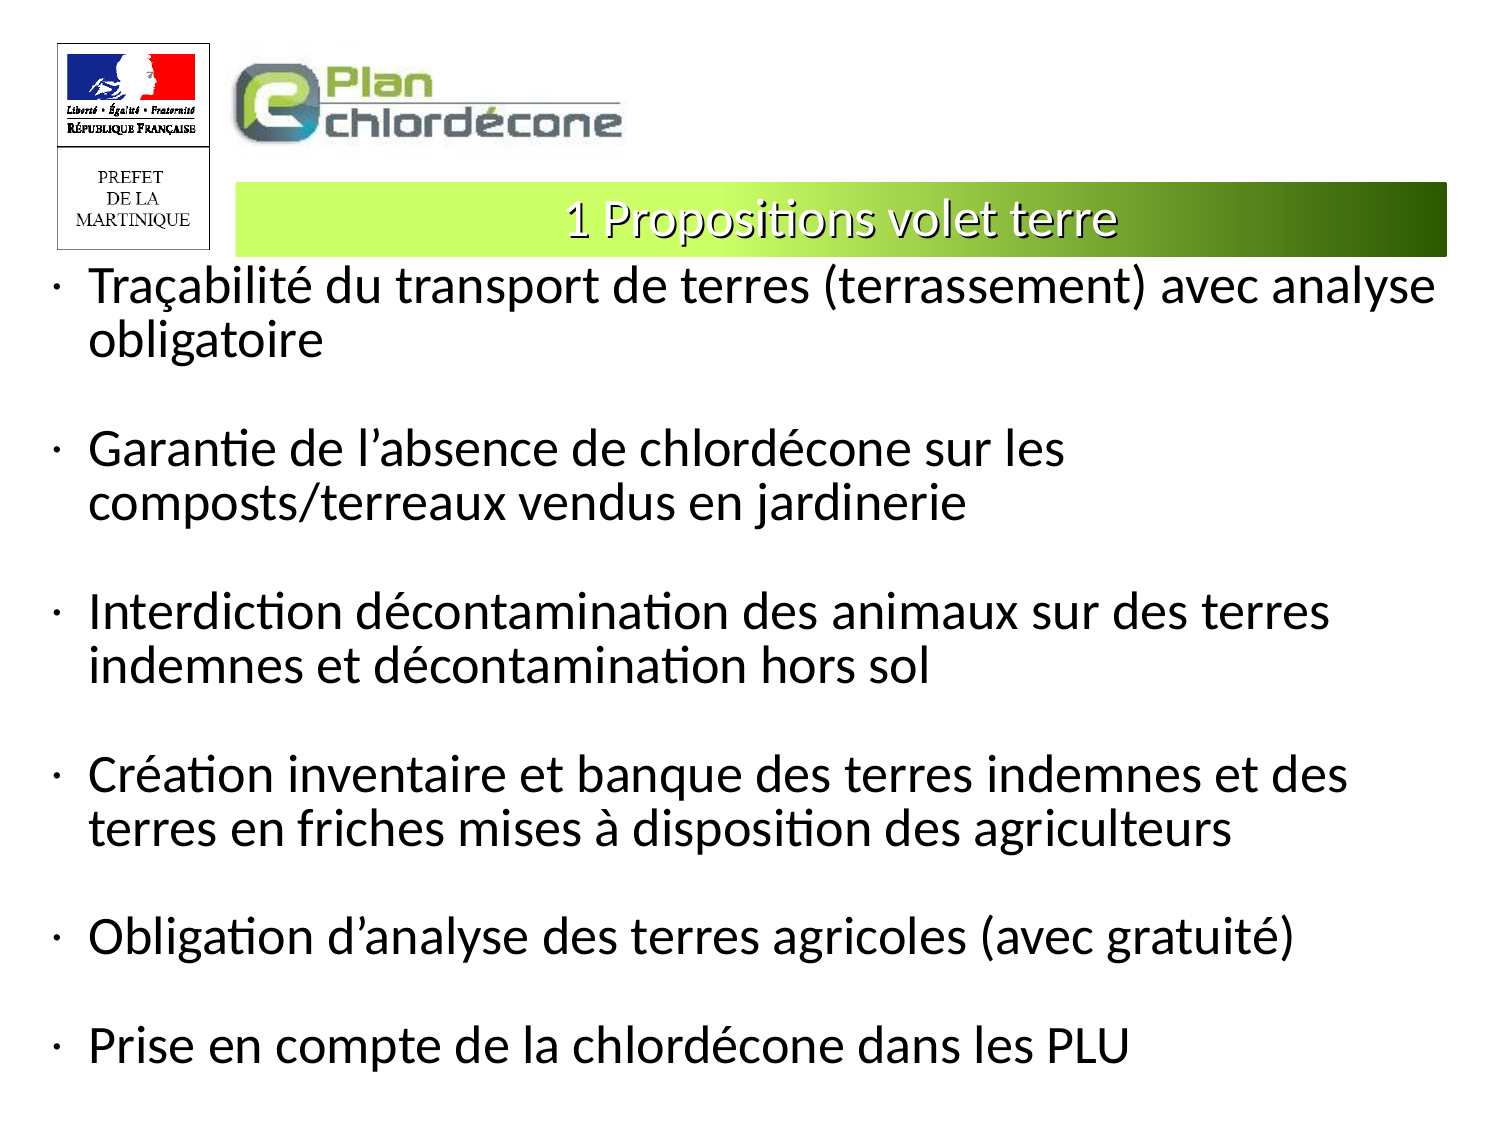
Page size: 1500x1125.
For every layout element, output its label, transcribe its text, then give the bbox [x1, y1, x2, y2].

text_box 1 Propositions volet terre [235, 182, 1447, 257]
text_box Traçabilité du transport de terres (terrassement) avec analyse obligatoire Garantie de l’absence de chlordécone sur les composts/terreaux vendus en jardinerie Interdiction décontamination des animaux sur des terres indemnes et décontamination hors sol Création inventaire et banque des terres indemnes et des terres en friches mises à disposition des agriculteurs Obligation d’analyse des terres agricoles (avec gratuité) Prise en compte de la chlordécone dans les PLU [38, 255, 1489, 1125]
picture [53, 21, 643, 255]
